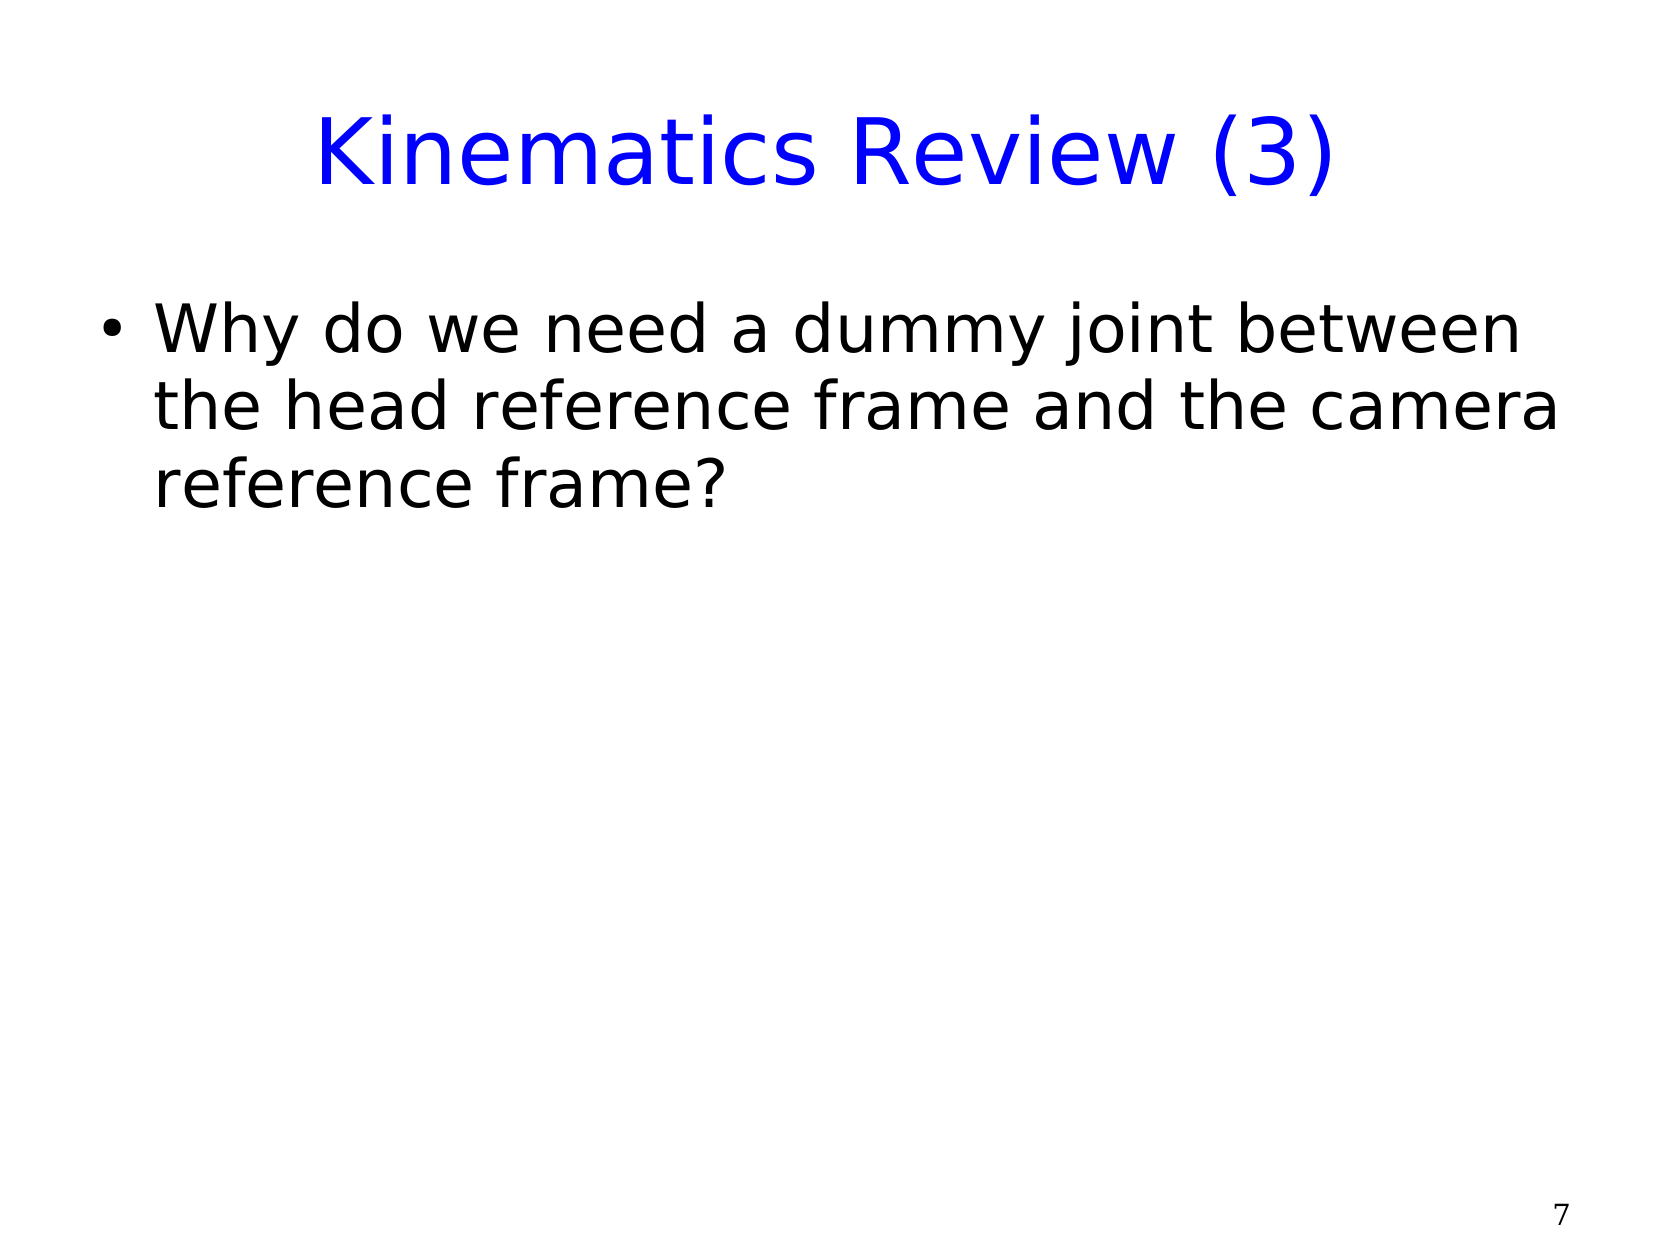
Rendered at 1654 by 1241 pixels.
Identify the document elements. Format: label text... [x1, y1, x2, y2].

list Why do we need a dummy joint between the head reference frame and the camera reference frame? [82, 290, 1571, 1109]
title Kinematics Review (3) [82, 49, 1571, 257]
